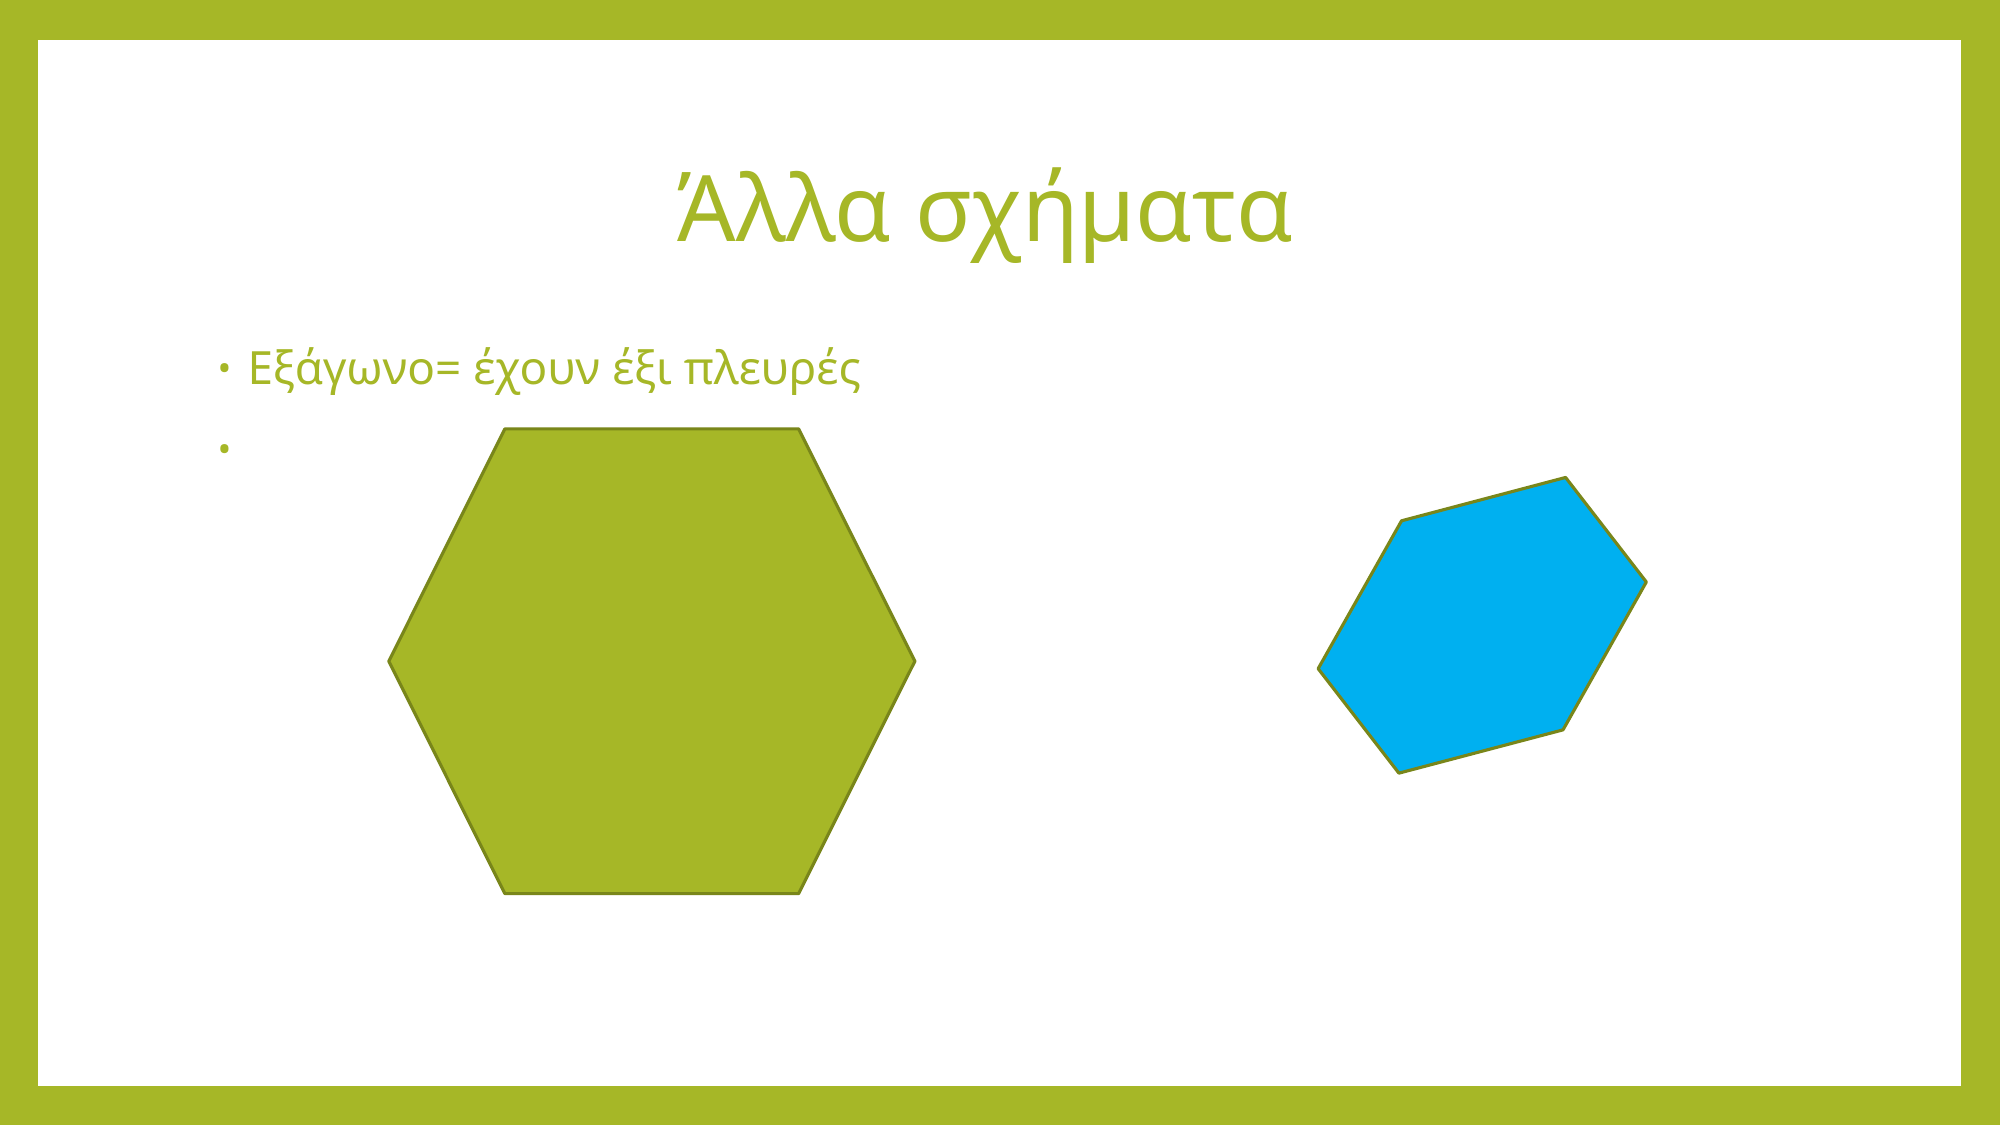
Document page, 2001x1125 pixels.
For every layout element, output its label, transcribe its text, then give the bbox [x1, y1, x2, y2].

text_box [388, 428, 915, 894]
title Άλλα σχήματα [187, 99, 1808, 323]
text_box [1318, 477, 1647, 774]
list Εξάγωνο= έχουν έξι πλευρές [187, 337, 1808, 1000]
